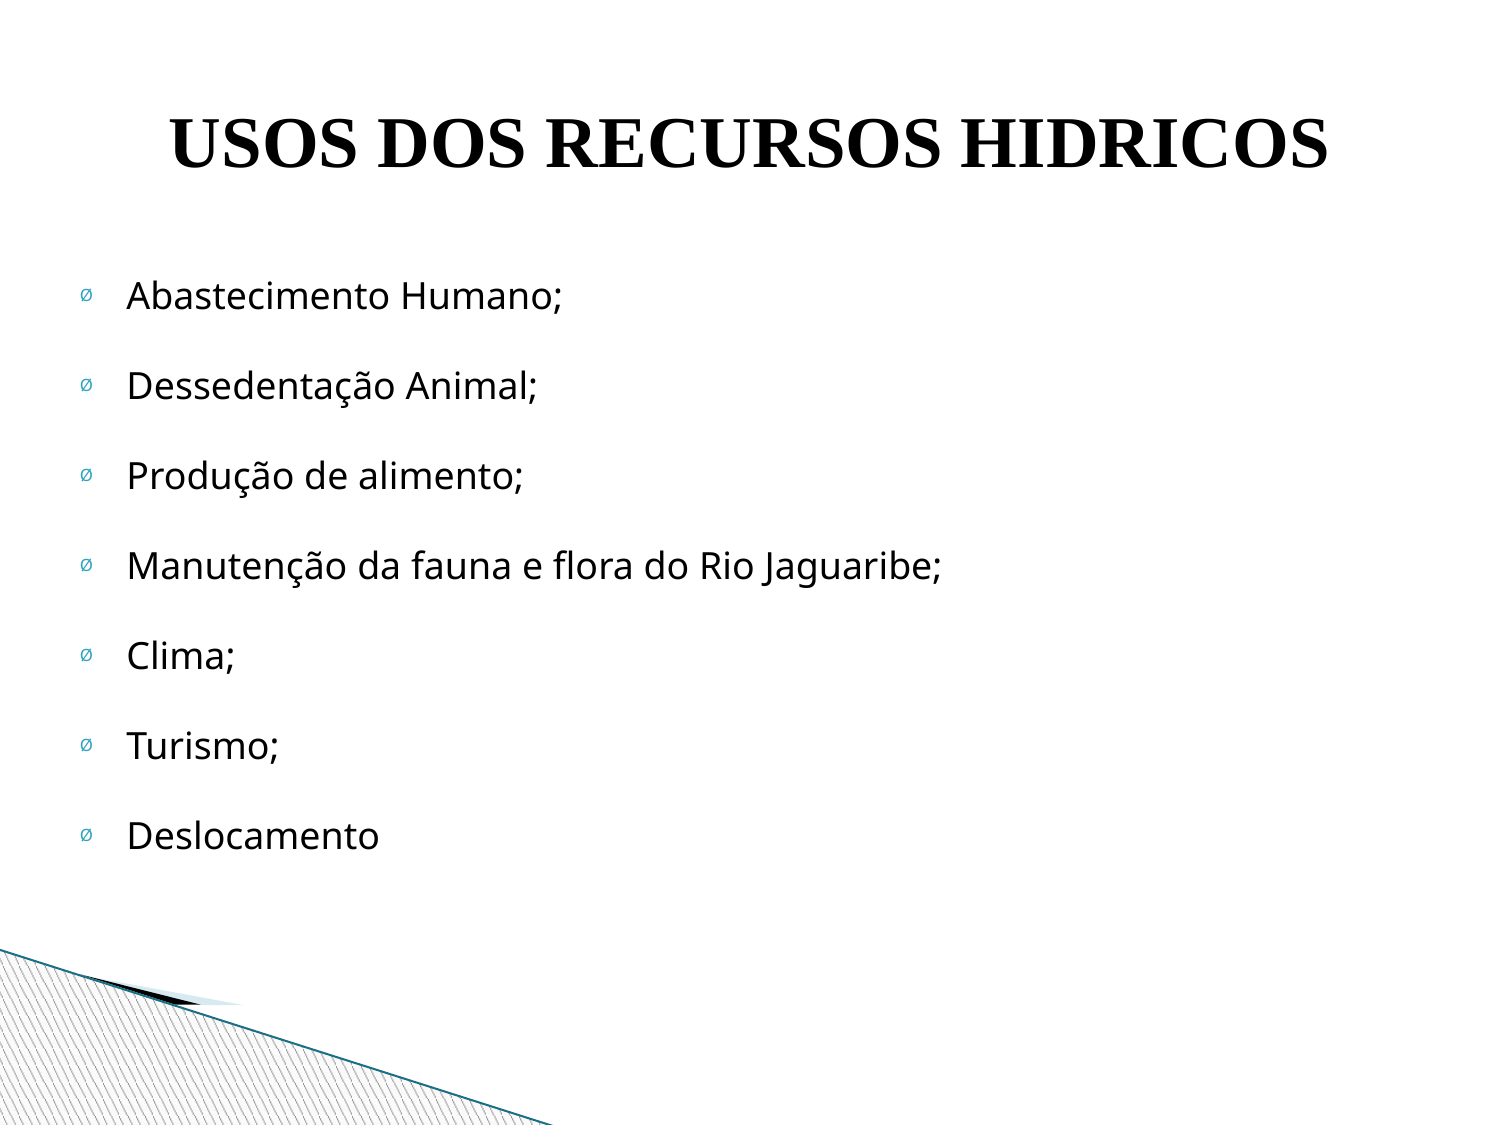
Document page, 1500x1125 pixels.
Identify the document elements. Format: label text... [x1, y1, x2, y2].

title USOS DOS RECURSOS HIDRICOS [75, 45, 1425, 219]
text_box Abastecimento Humano; Dessedentação Animal; Produção de alimento; Manutenção da fauna e flora do Rio Jaguaribe; Clima; Turismo; Deslocamento [64, 219, 1425, 910]
picture [0, 952, 543, 1125]
